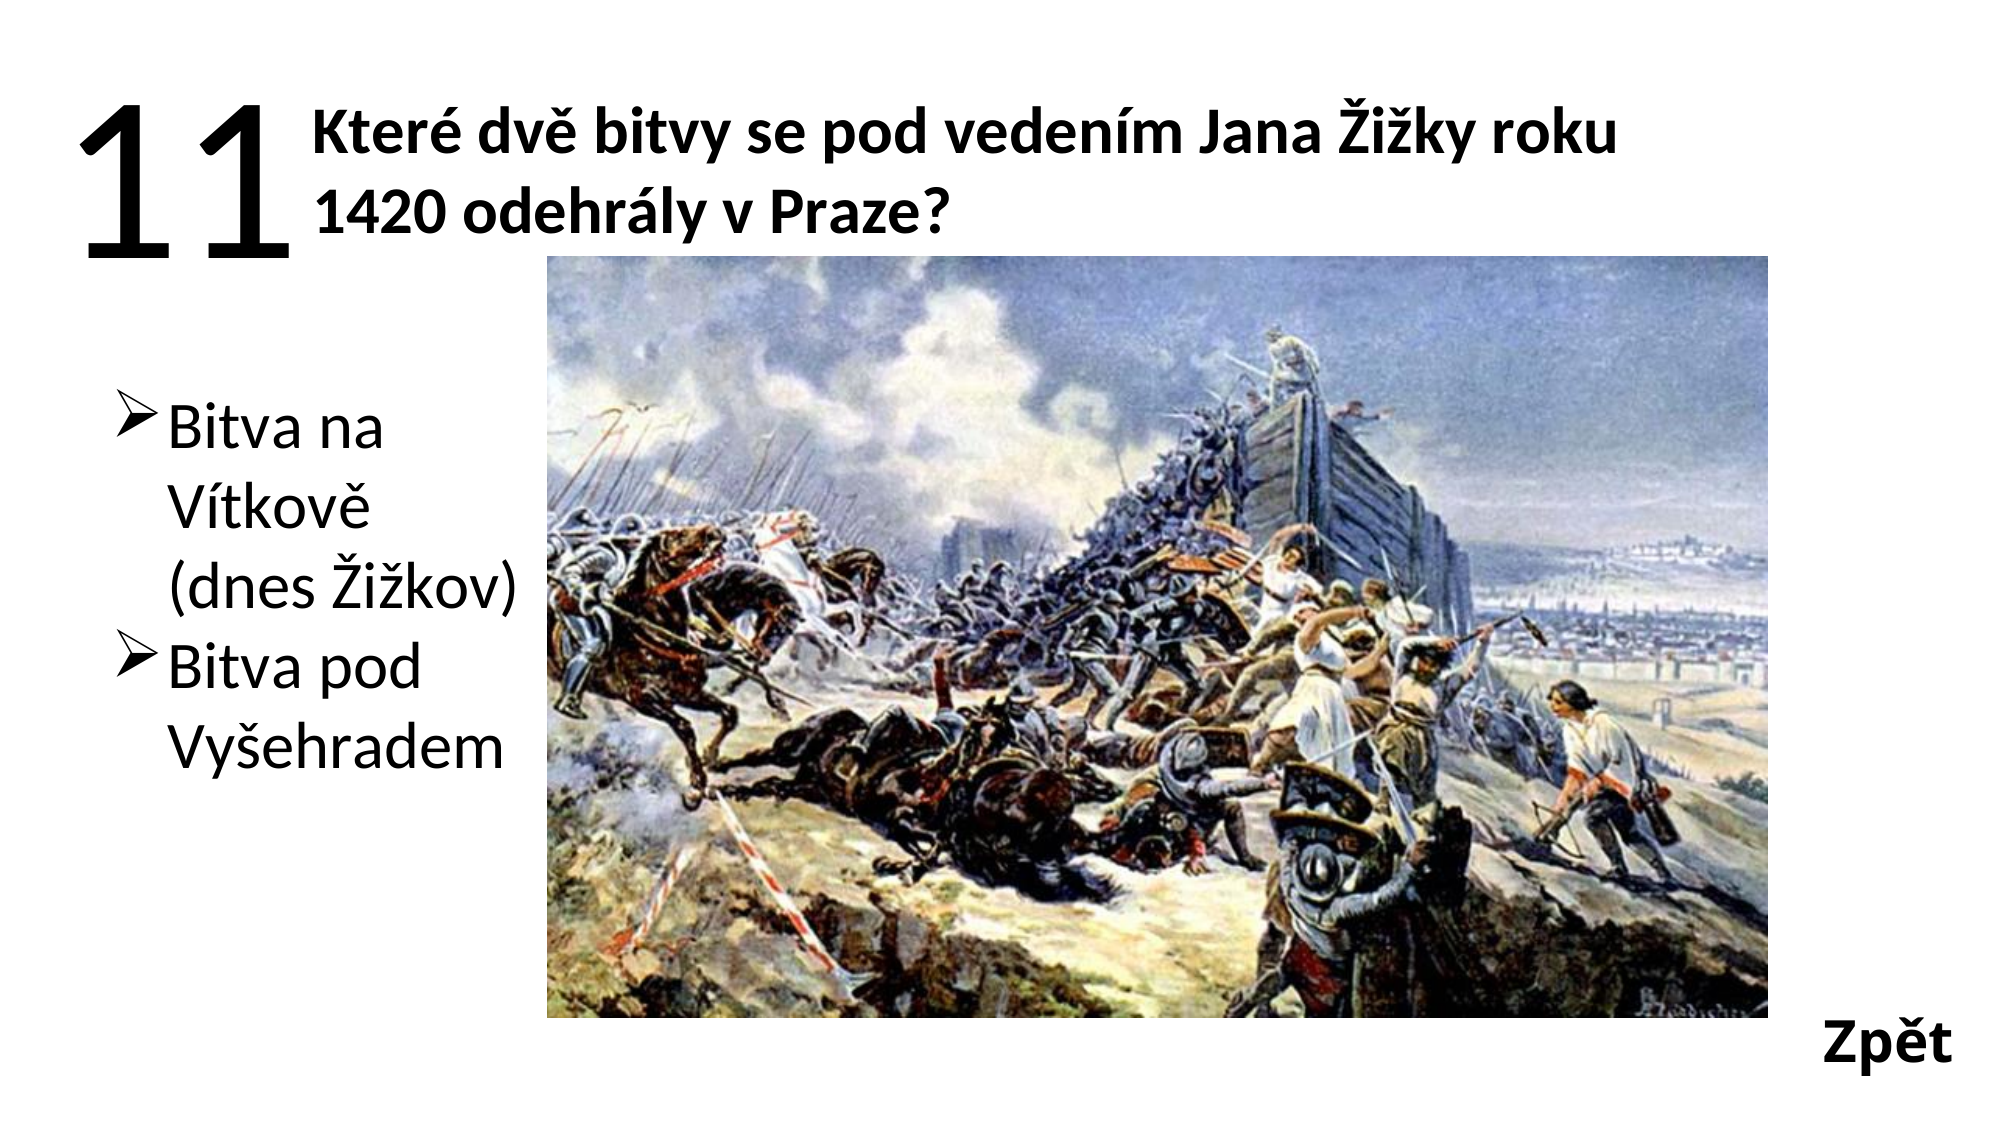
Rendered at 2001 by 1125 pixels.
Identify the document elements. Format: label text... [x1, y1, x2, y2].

picture [547, 256, 1768, 1018]
text_box Které dvě bitvy se pod vedením Jana Žižky roku 1420 odehrály v Praze? [297, 79, 1768, 255]
text_box 11 [44, 13, 315, 315]
text_box Zpět [1809, 996, 1970, 1083]
text_box Bitva na Vítkově (dnes Žižkov) Bitva pod Vyšehradem [96, 374, 540, 790]
